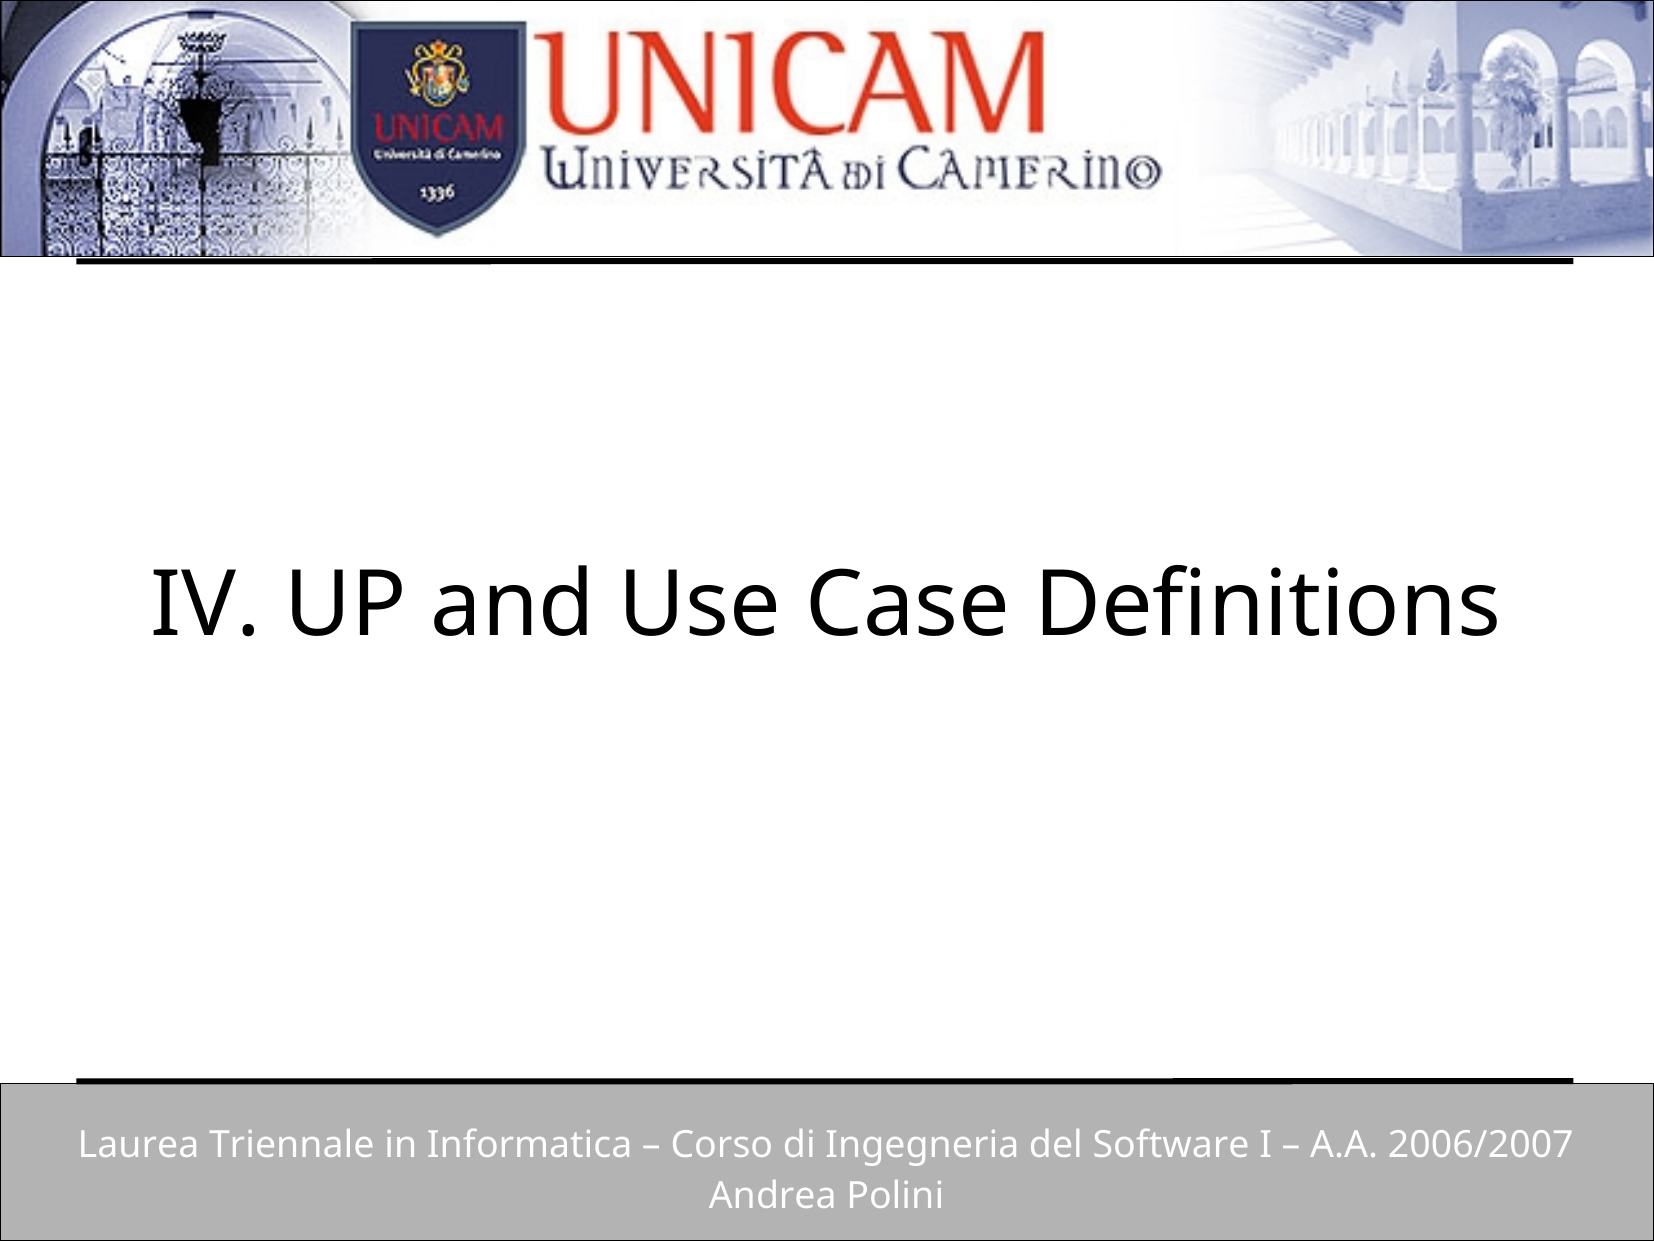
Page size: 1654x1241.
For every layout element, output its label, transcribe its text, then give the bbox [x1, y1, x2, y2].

picture [1, 1, 1653, 256]
title IV. UP and Use Case Definitions [82, 495, 1571, 704]
